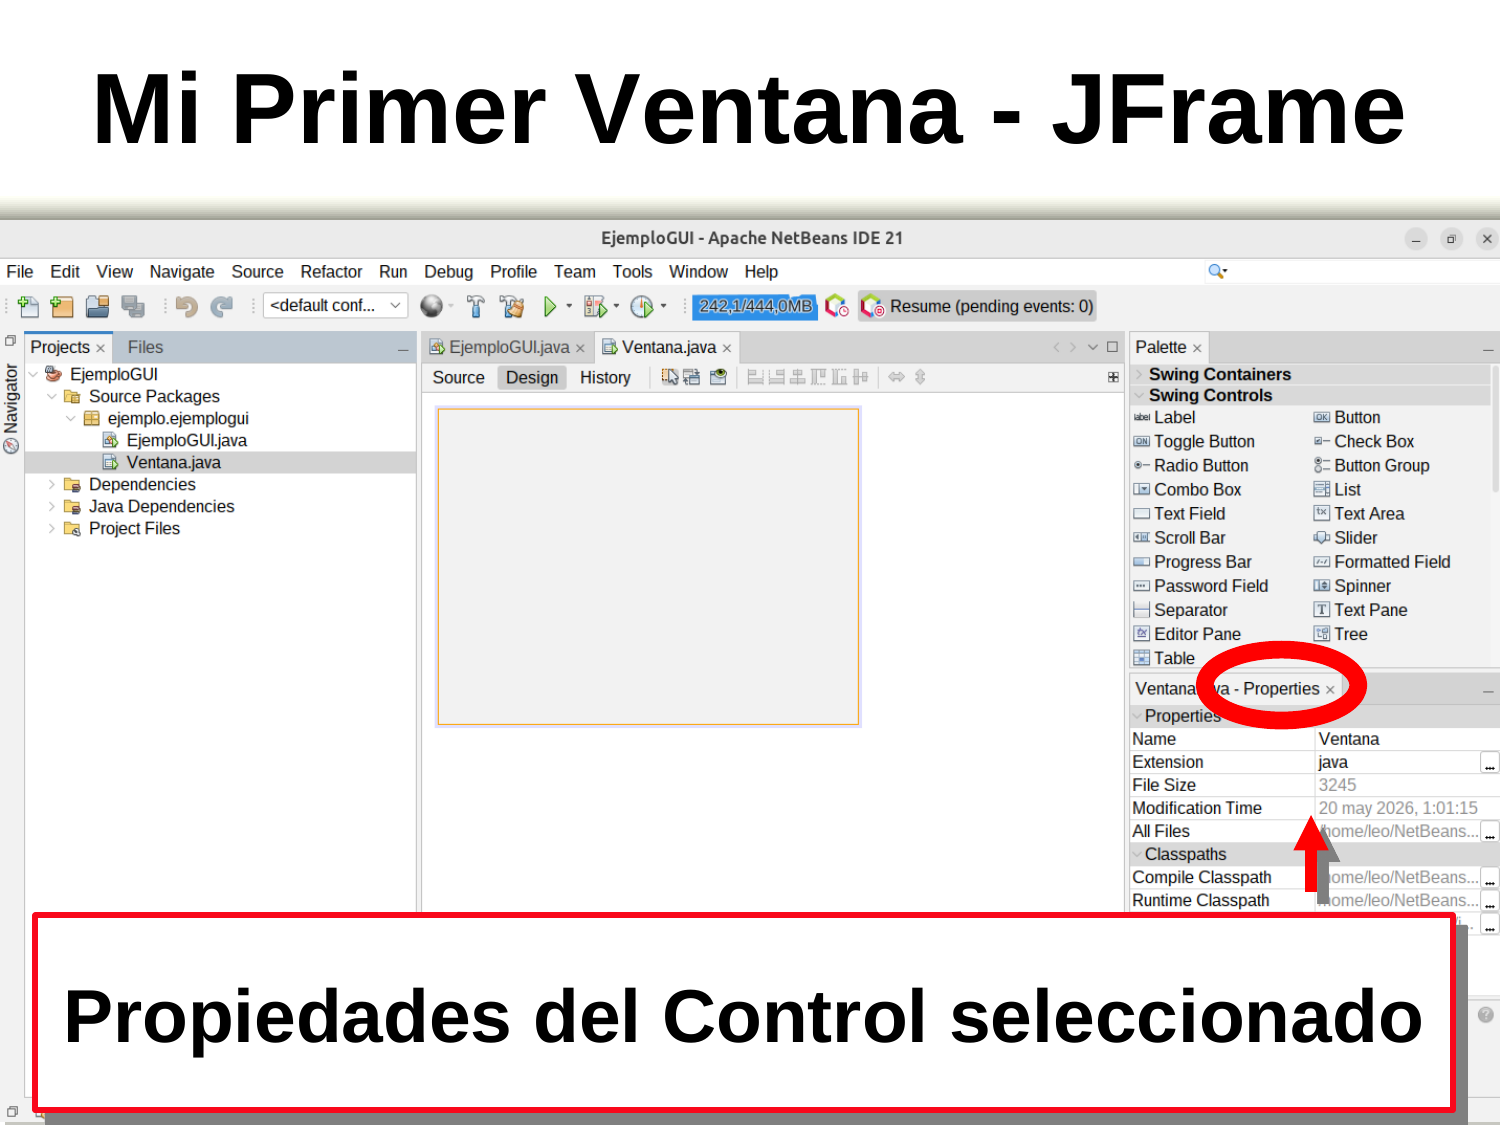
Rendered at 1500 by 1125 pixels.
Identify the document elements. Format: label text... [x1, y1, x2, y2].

picture [0, 220, 1500, 1123]
text_box Propiedades del Control seleccionado [35, 915, 1453, 1111]
title Mi Primer Ventana - JFrame [0, 9, 1500, 198]
